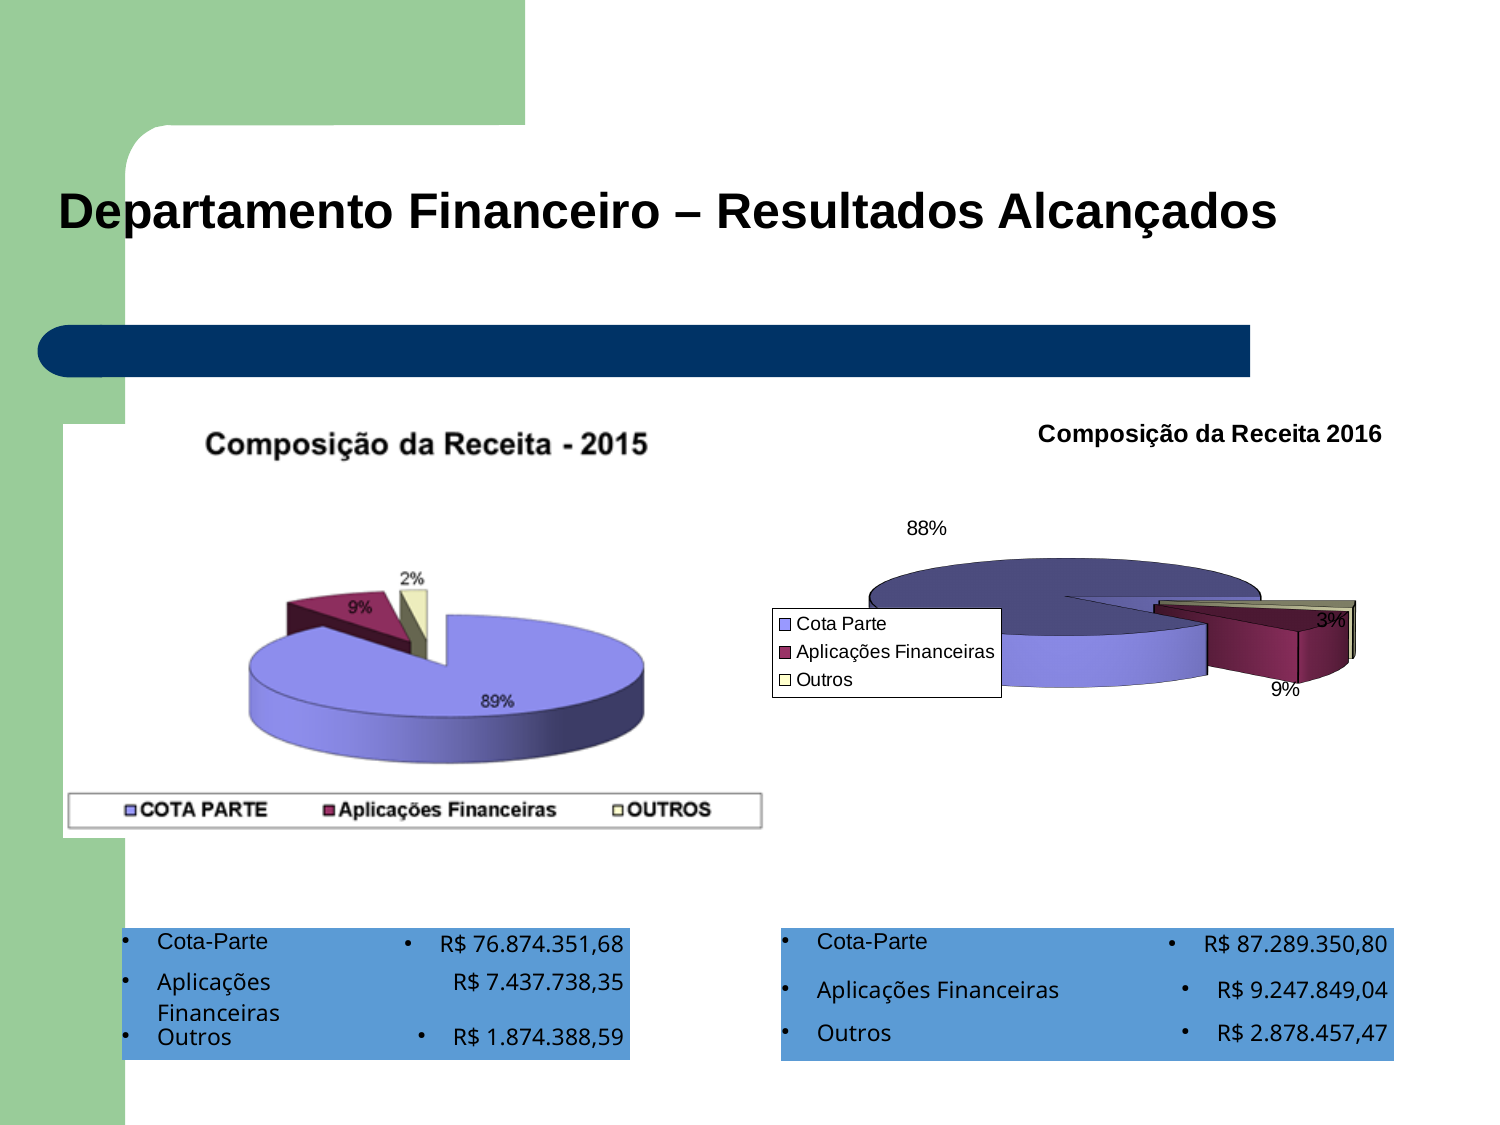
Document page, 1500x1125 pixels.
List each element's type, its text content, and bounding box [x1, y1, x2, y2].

table_cell Aplicações Financeiras [122, 966, 369, 1021]
table_cell R$ 1.874.388,59 [369, 1021, 630, 1060]
table_header R$ 87.289.350,80 [1109, 928, 1394, 974]
table_header R$ 76.874.351,68 [369, 928, 630, 966]
table_cell R$ 2.878.457,47 [1109, 1017, 1394, 1061]
table_cell R$ 9.247.849,04 [1109, 974, 1394, 1017]
table_cell Outros [781, 1017, 1109, 1061]
table_header Cota-Parte [781, 928, 1109, 974]
text_box Departamento Financeiro – Resultados Alcançados [43, 178, 1463, 249]
table_cell Outros [122, 1021, 369, 1060]
table_cell R$ 7.437.738,35 [369, 966, 630, 1021]
picture [63, 424, 767, 838]
chart [767, 404, 1463, 838]
table_cell Aplicações Financeiras [781, 974, 1109, 1017]
table_header Cota-Parte [122, 928, 369, 966]
